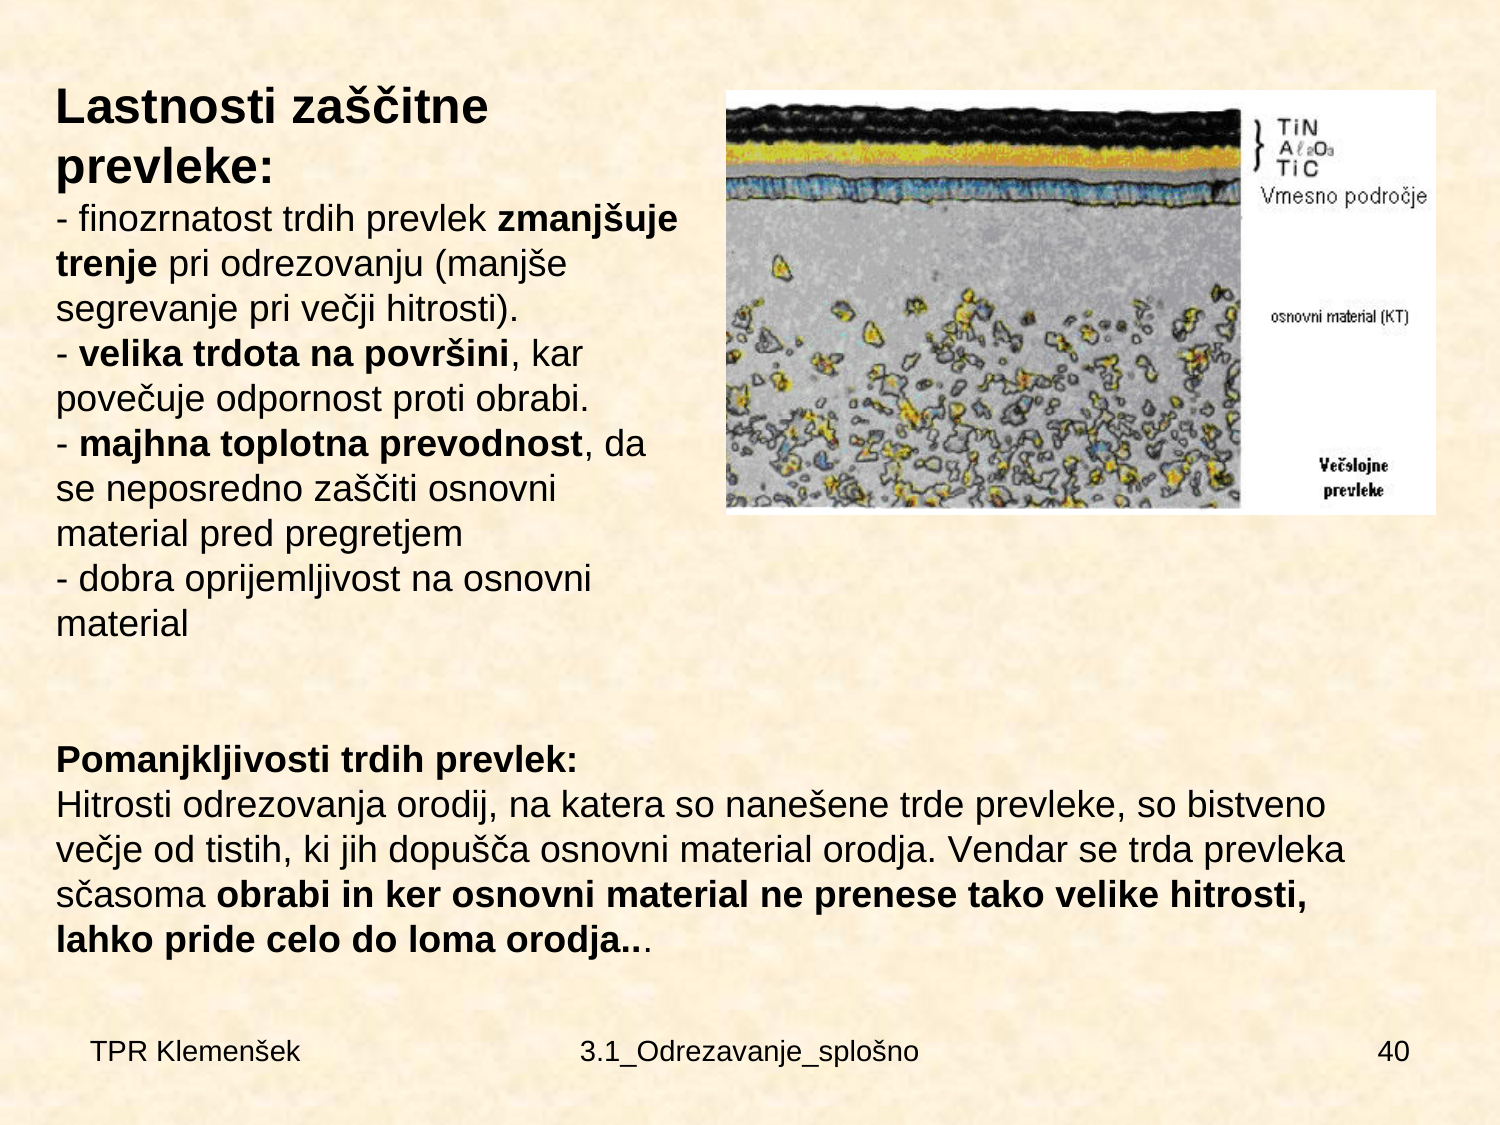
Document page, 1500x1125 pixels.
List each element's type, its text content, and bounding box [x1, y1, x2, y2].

text_box Pomanjkljivosti trdih prevlek: Hitrosti odrezovanja orodij, na katera so nanešene trde prevleke, so bistveno večje od tistih, ki jih dopušča osnovni material orodja. Vendar se trda prevleka sčasoma obrabi in ker osnovni material ne prenese tako velike hitrosti, lahko pride celo do loma orodja... [41, 727, 1424, 969]
text_box TPR Klemenšek [74, 1024, 426, 1103]
text_box <number> [1074, 1024, 1426, 1103]
text_box 3.1_Odrezavanje_splošno [512, 1024, 988, 1103]
text_box Lastnosti zaščitne prevleke: - finozrnatost trdih prevlek zmanjšuje trenje pri odrezovanju (manjše segrevanje pri večji hitrosti). - velika trdota na površini, kar povečuje odpornost proti obrabi. - majhna toplotna prevodnost, da se neposredno zaščiti osnovni material pred pregretjem - dobra oprijemljivost na osnovni material [41, 66, 703, 652]
picture [0, 0, 1500, 1125]
